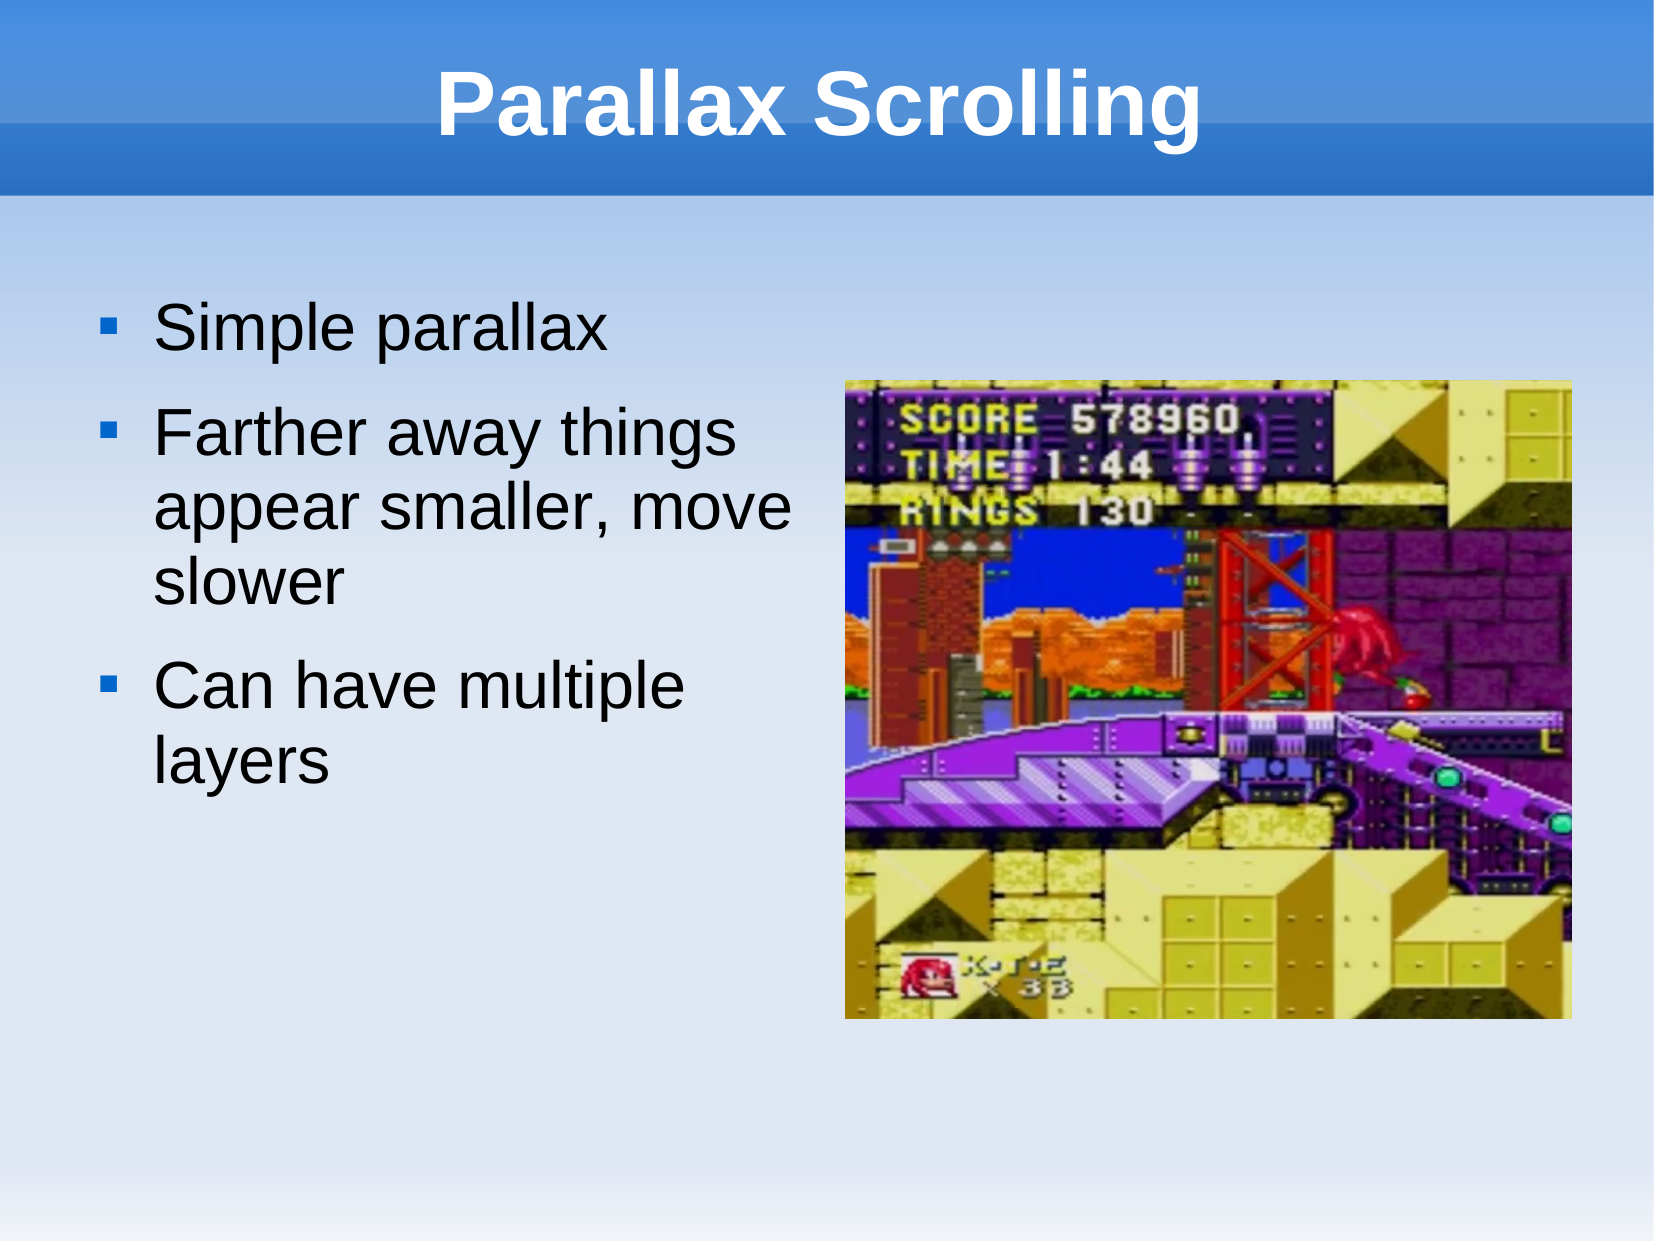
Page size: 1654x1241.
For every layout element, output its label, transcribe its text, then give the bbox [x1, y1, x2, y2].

title Parallax Scrolling [76, 0, 1565, 208]
list Simple parallax Farther away things appear smaller, move slower Can have multiple layers [82, 290, 809, 1109]
picture [0, 0, 1654, 1241]
